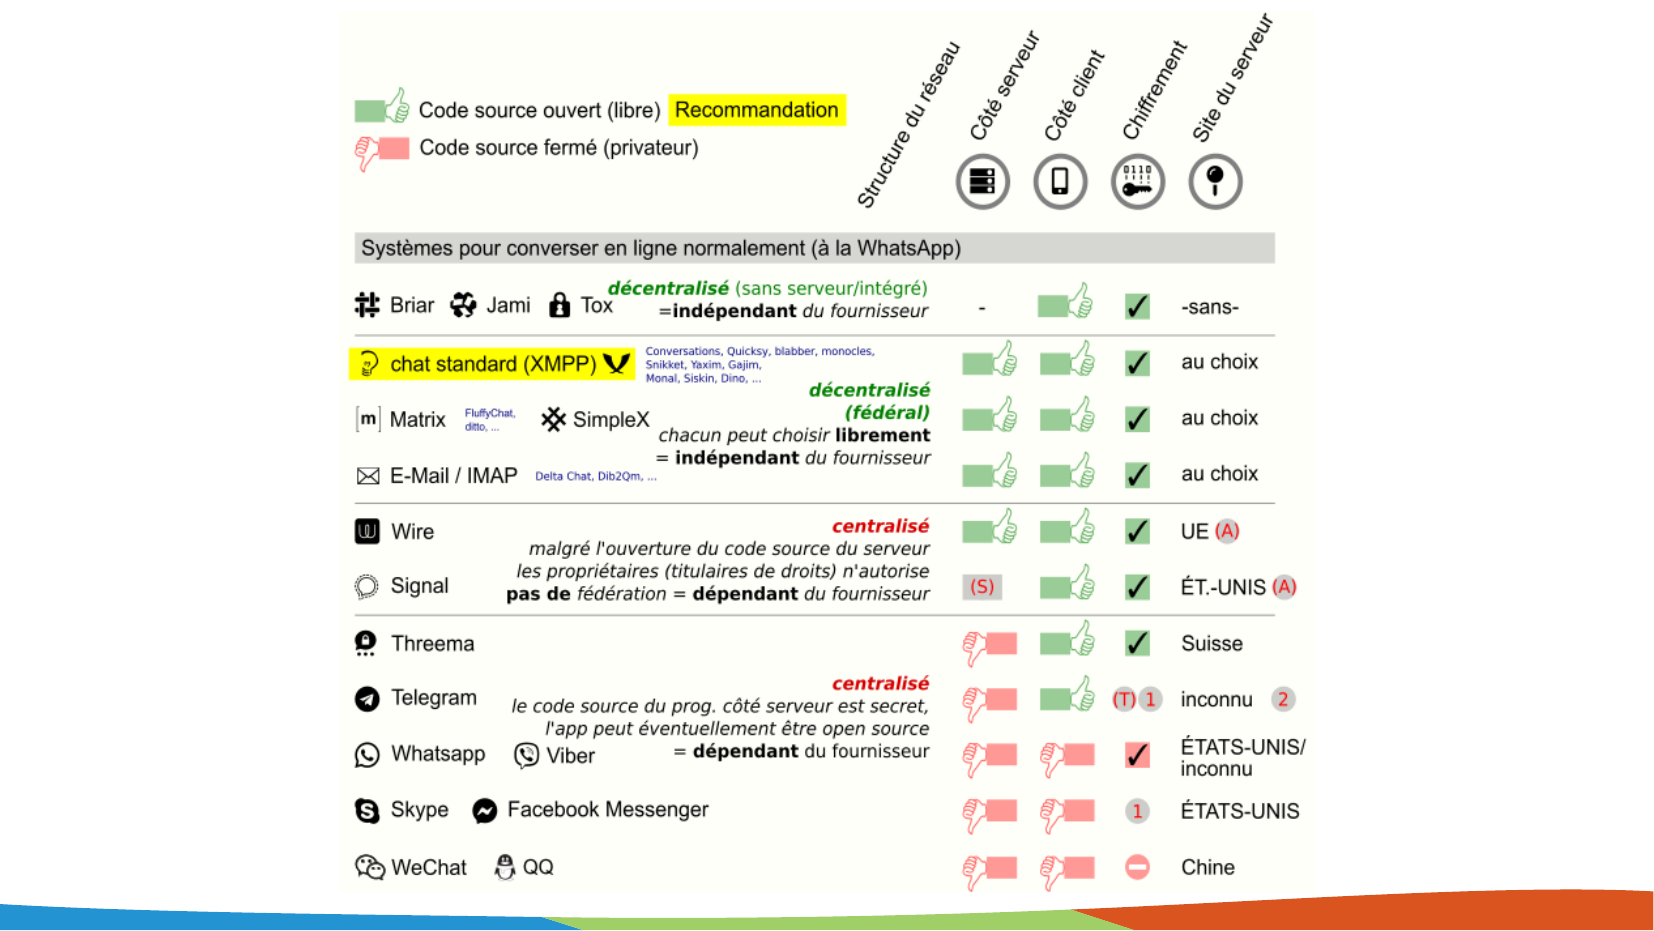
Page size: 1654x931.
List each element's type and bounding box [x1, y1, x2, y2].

picture [338, 11, 1316, 892]
